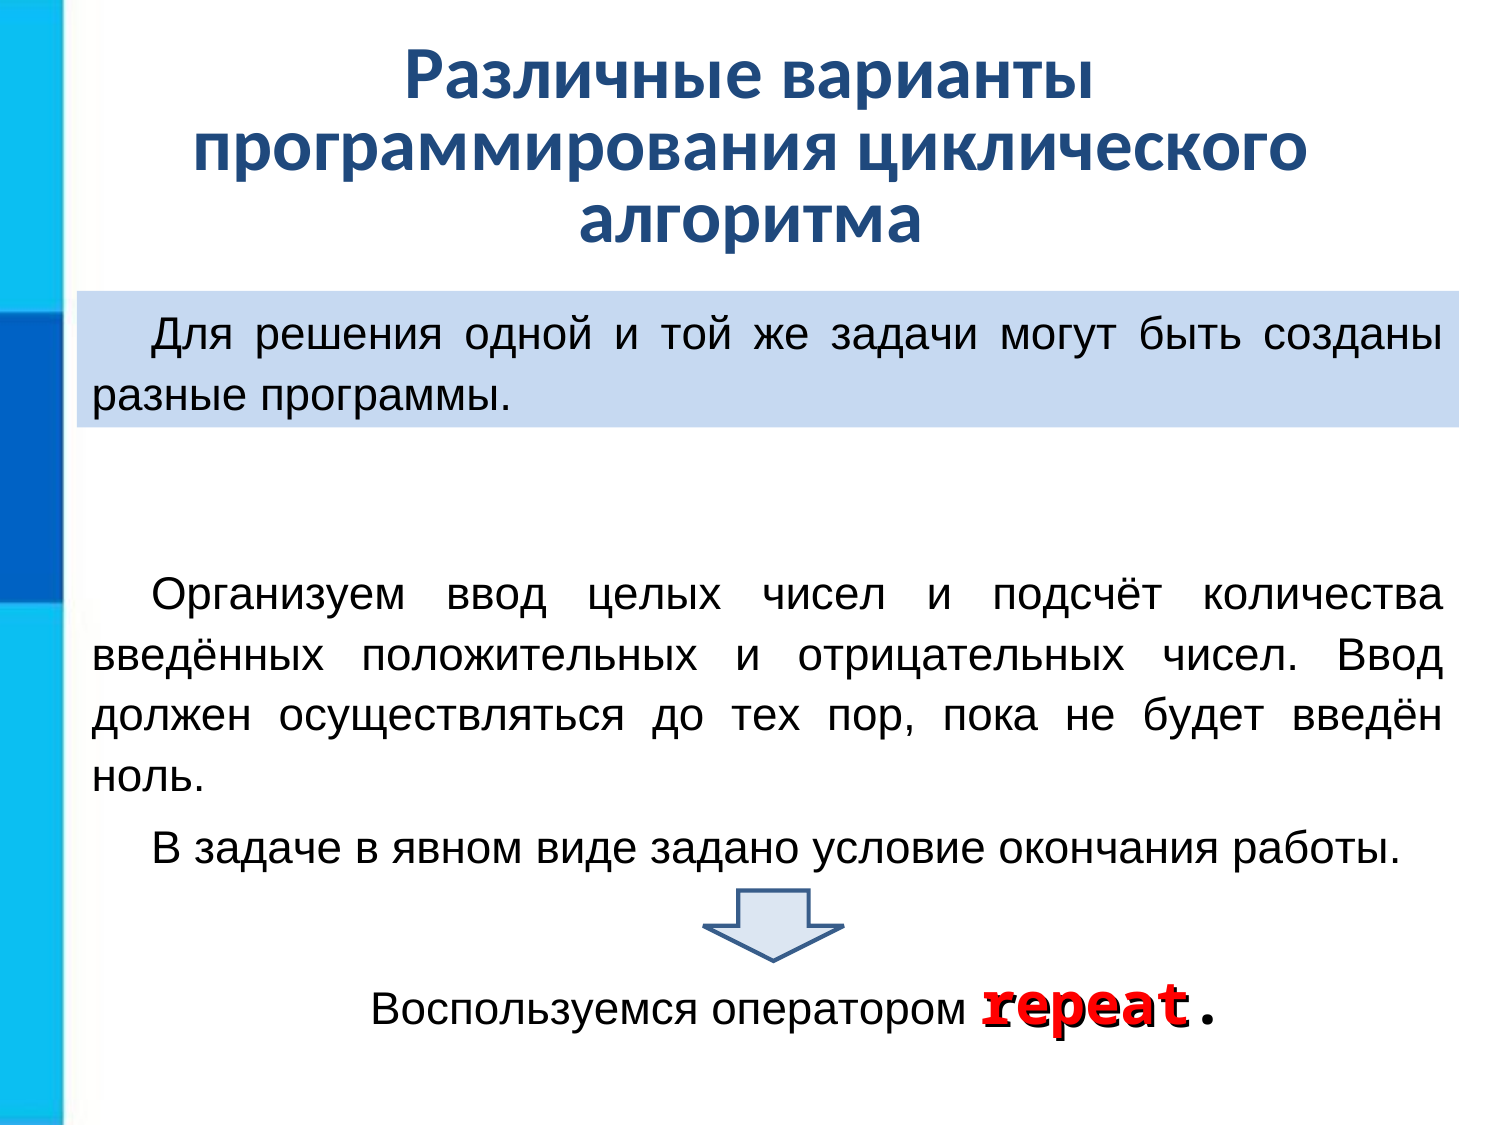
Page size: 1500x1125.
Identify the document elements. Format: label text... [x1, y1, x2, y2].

picture [0, 0, 1500, 1125]
text_box Для решения одной и той же задачи могут быть созданы разные программы. [76, 290, 1459, 428]
text_box Различные варианты программирования циклического алгоритма [76, 30, 1425, 268]
text_box Организуем ввод целых чисел и подсчёт количества введённых положительных и отрицательных чисел. Ввод должен осуществляться до тех пор, пока не будет введён ноль. В задаче в явном виде задано условие окончания работы. Воспользуемся оператором repeat. [76, 550, 1459, 1044]
text_box [703, 890, 844, 961]
